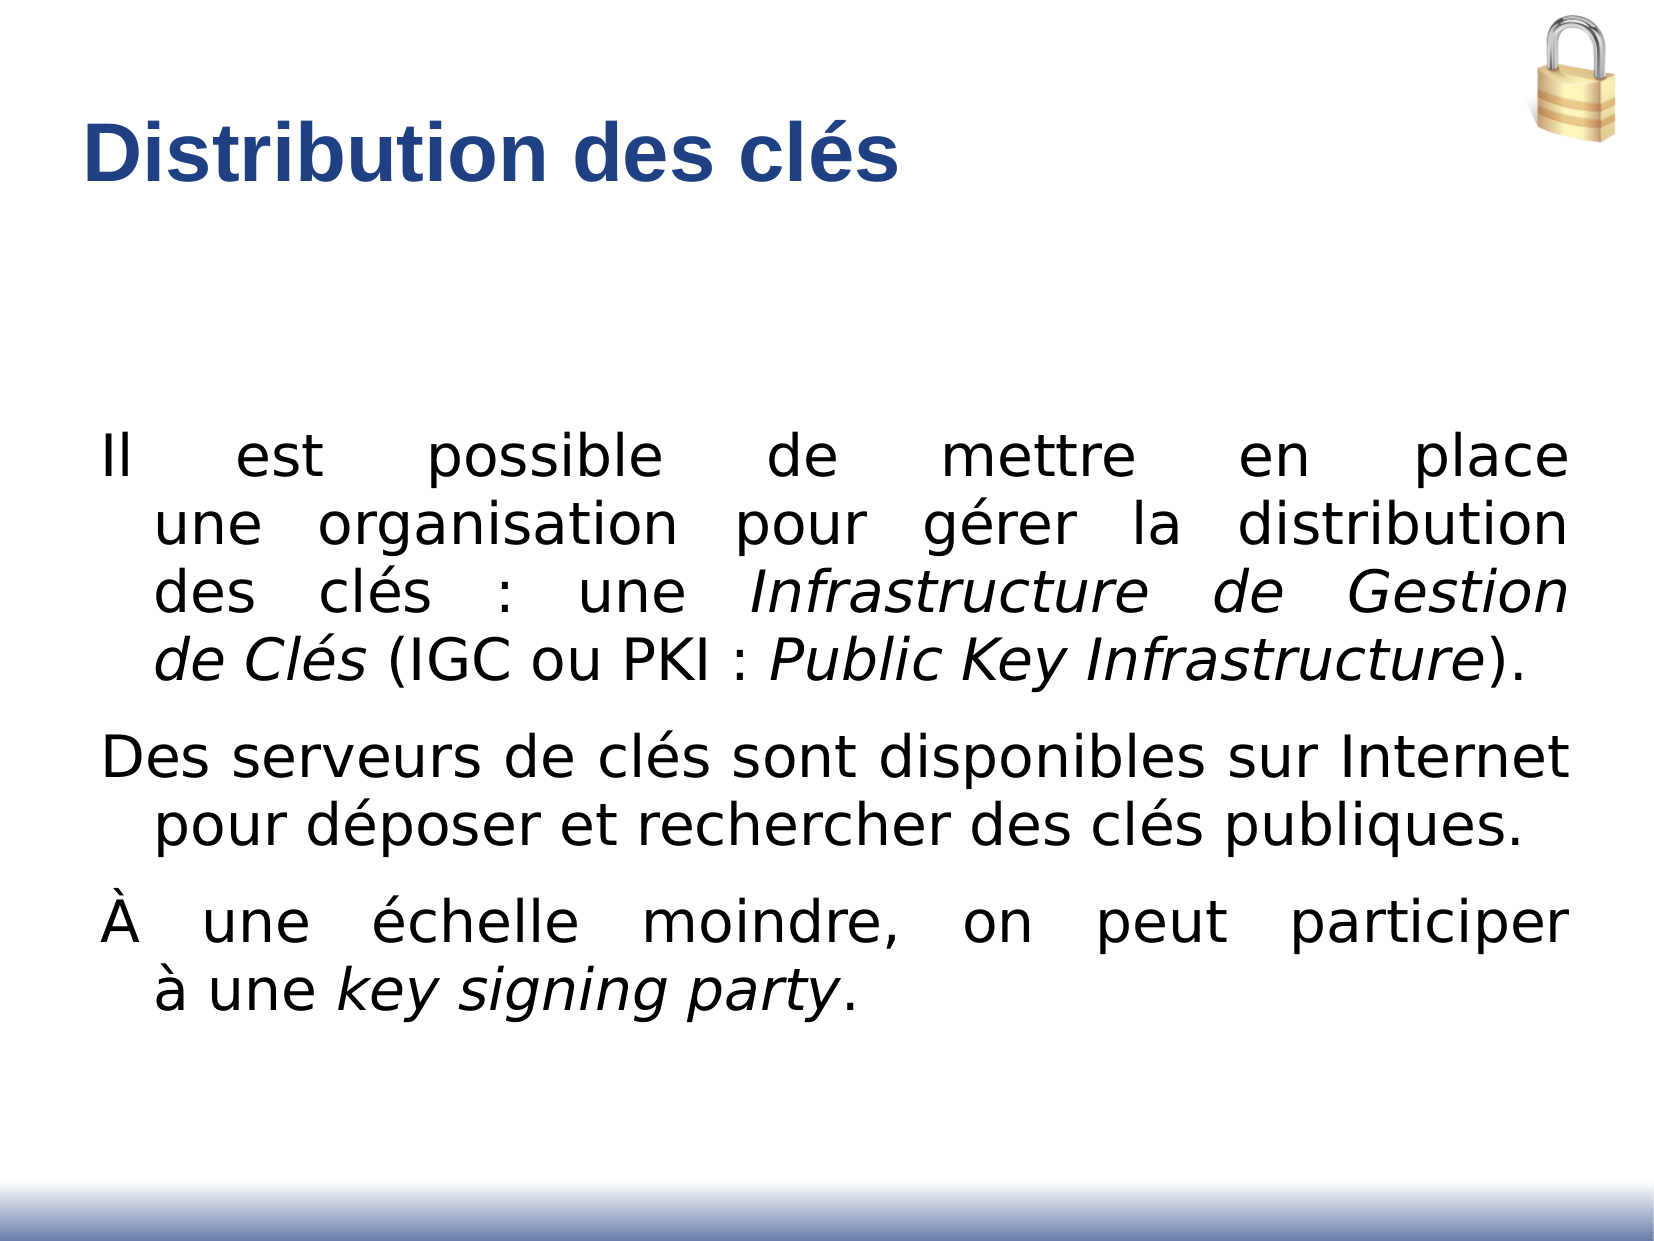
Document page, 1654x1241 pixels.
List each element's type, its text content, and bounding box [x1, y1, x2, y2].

picture [1505, 11, 1642, 148]
title Distribution des clés [82, 49, 1571, 257]
list Il est possible de mettre en place une organisation pour gérer la distribution des clés : une Infrastructure de Gestion de Clés (IGC ou PKI : Public Key Infrastructure). Des serveurs de clés sont disponibles sur Internet pour déposer et rechercher des clés publiques. À une échelle moindre, on peut participer à une key signing party. [82, 324, 1571, 1123]
